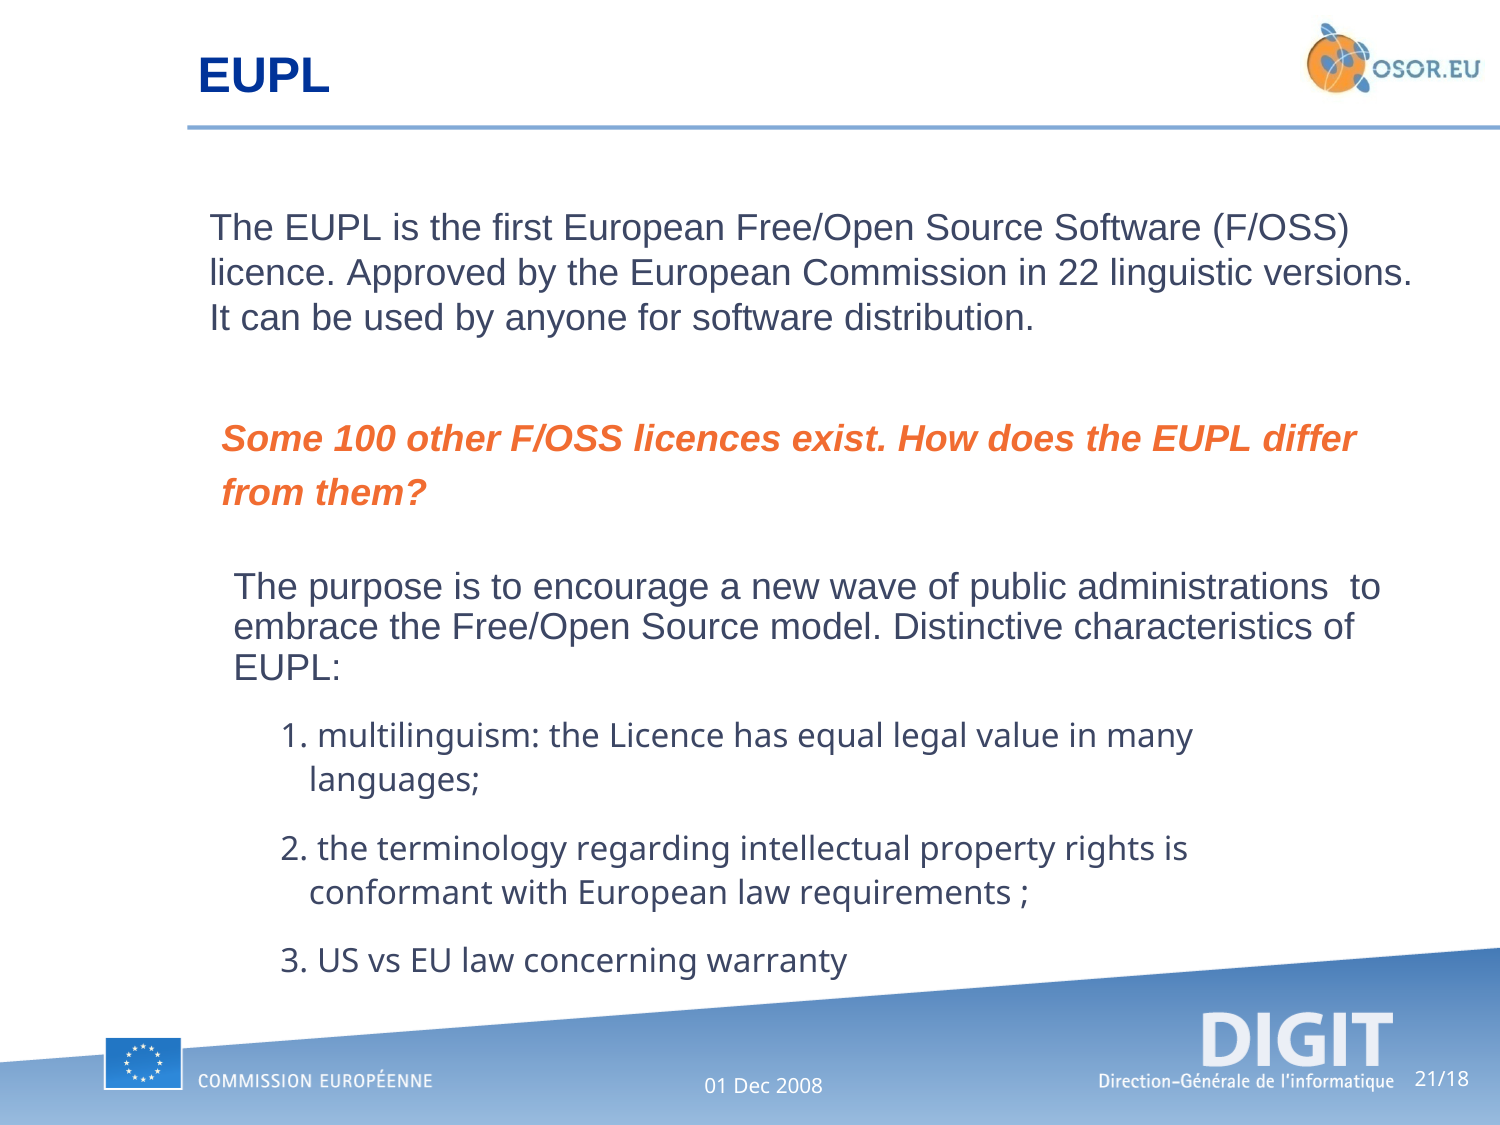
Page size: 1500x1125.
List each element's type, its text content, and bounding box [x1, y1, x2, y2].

text_box Some 100 other F/OSS licences exist. How does the EUPL differ from them? [206, 397, 1450, 521]
text_box The purpose is to encourage a new wave of public administrations to embrace the Free/Open Source model. Distinctive characteristics of EUPL: [218, 559, 1459, 697]
text_box The EUPL is the first European Free/Open Source Software (F/OSS) licence. Approved by the European Commission in 22 linguistic versions. It can be used by anyone for software distribution. [194, 194, 1459, 346]
picture [0, 0, 1500, 1125]
text_box 01 Dec 2008 [513, 1058, 1014, 1099]
text_box 1. multilinguism: the Licence has equal legal value in many languages; 2. the terminology regarding intellectual property rights is conformant with European law requirements ; 3. US vs EU law concerning warranty [265, 702, 1365, 988]
title EUPL [183, 44, 1427, 138]
